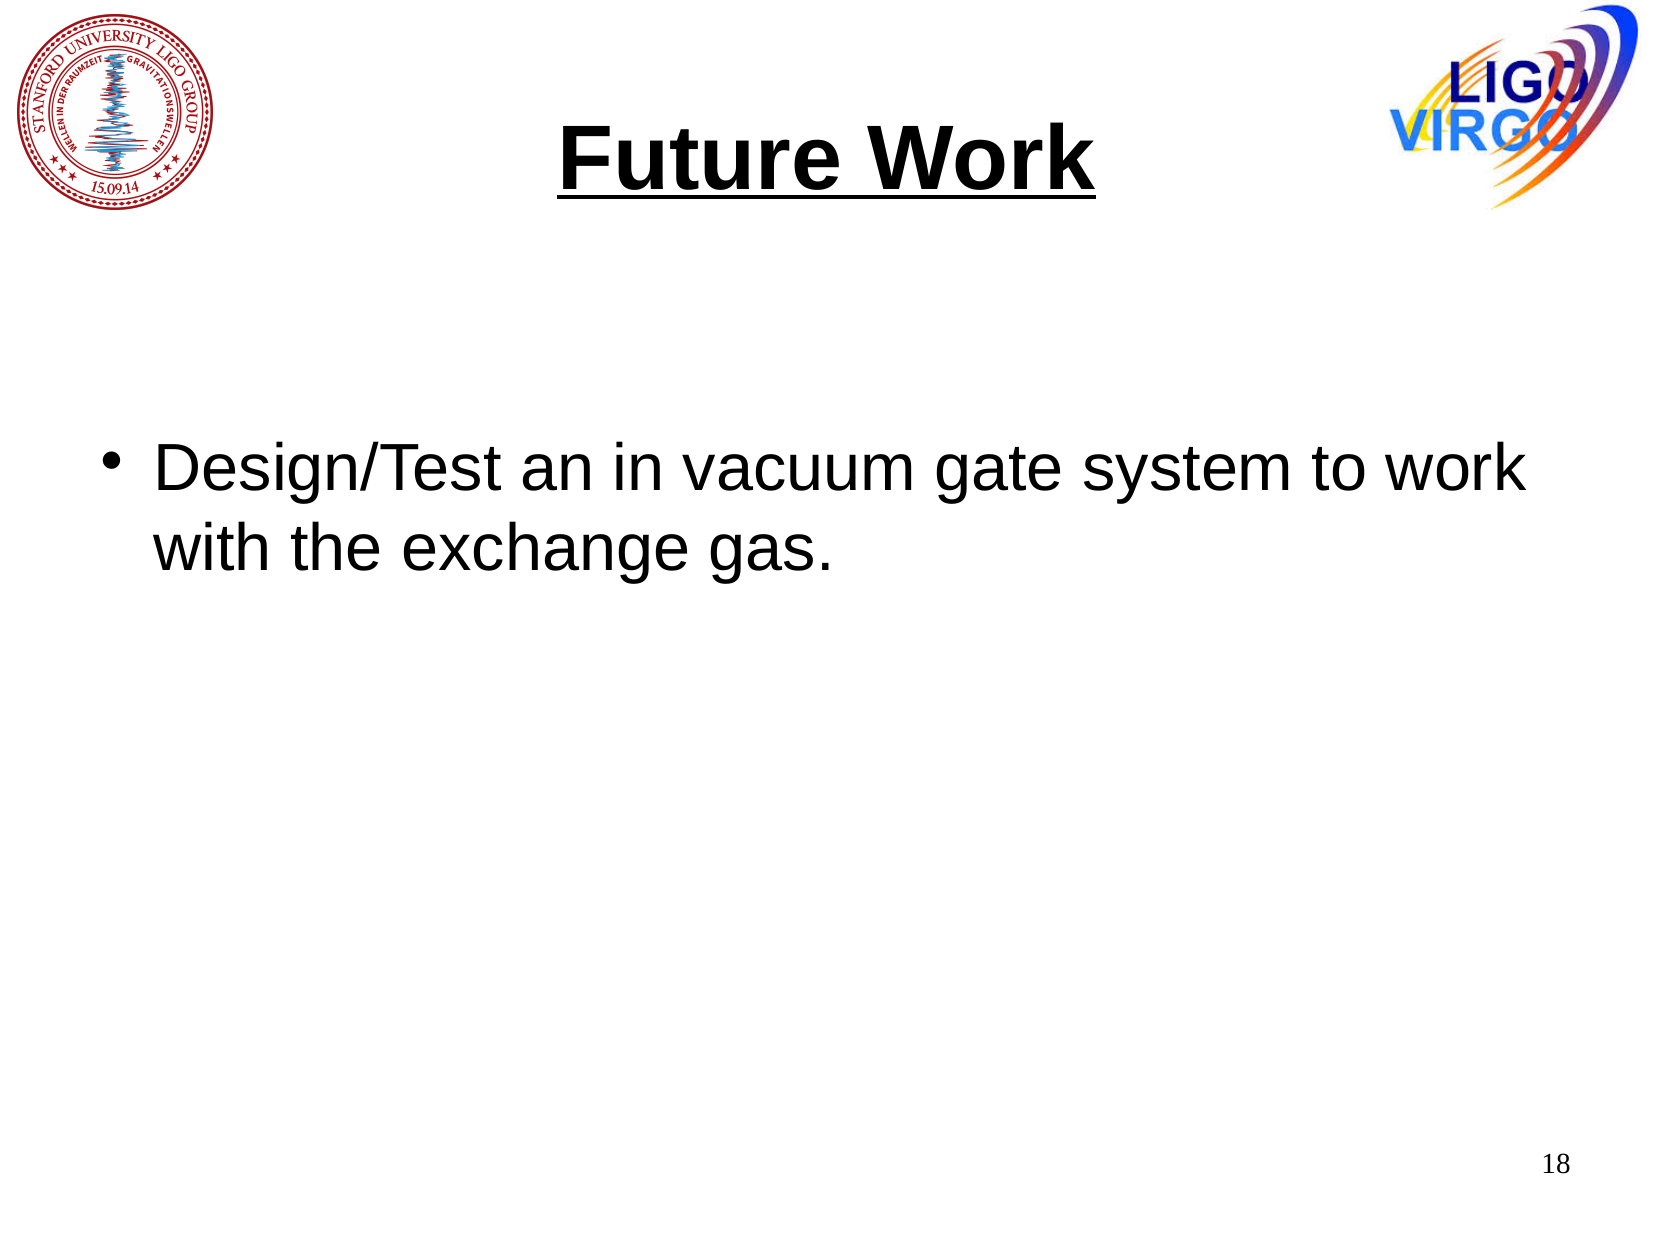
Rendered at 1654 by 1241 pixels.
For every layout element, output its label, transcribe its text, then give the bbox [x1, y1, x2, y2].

picture [17, 14, 213, 210]
text_box Future Work [82, 49, 1571, 257]
text_box Design/Test an in vacuum gate system to work with the exchange gas. [82, 296, 1571, 1016]
picture [1372, 0, 1654, 210]
